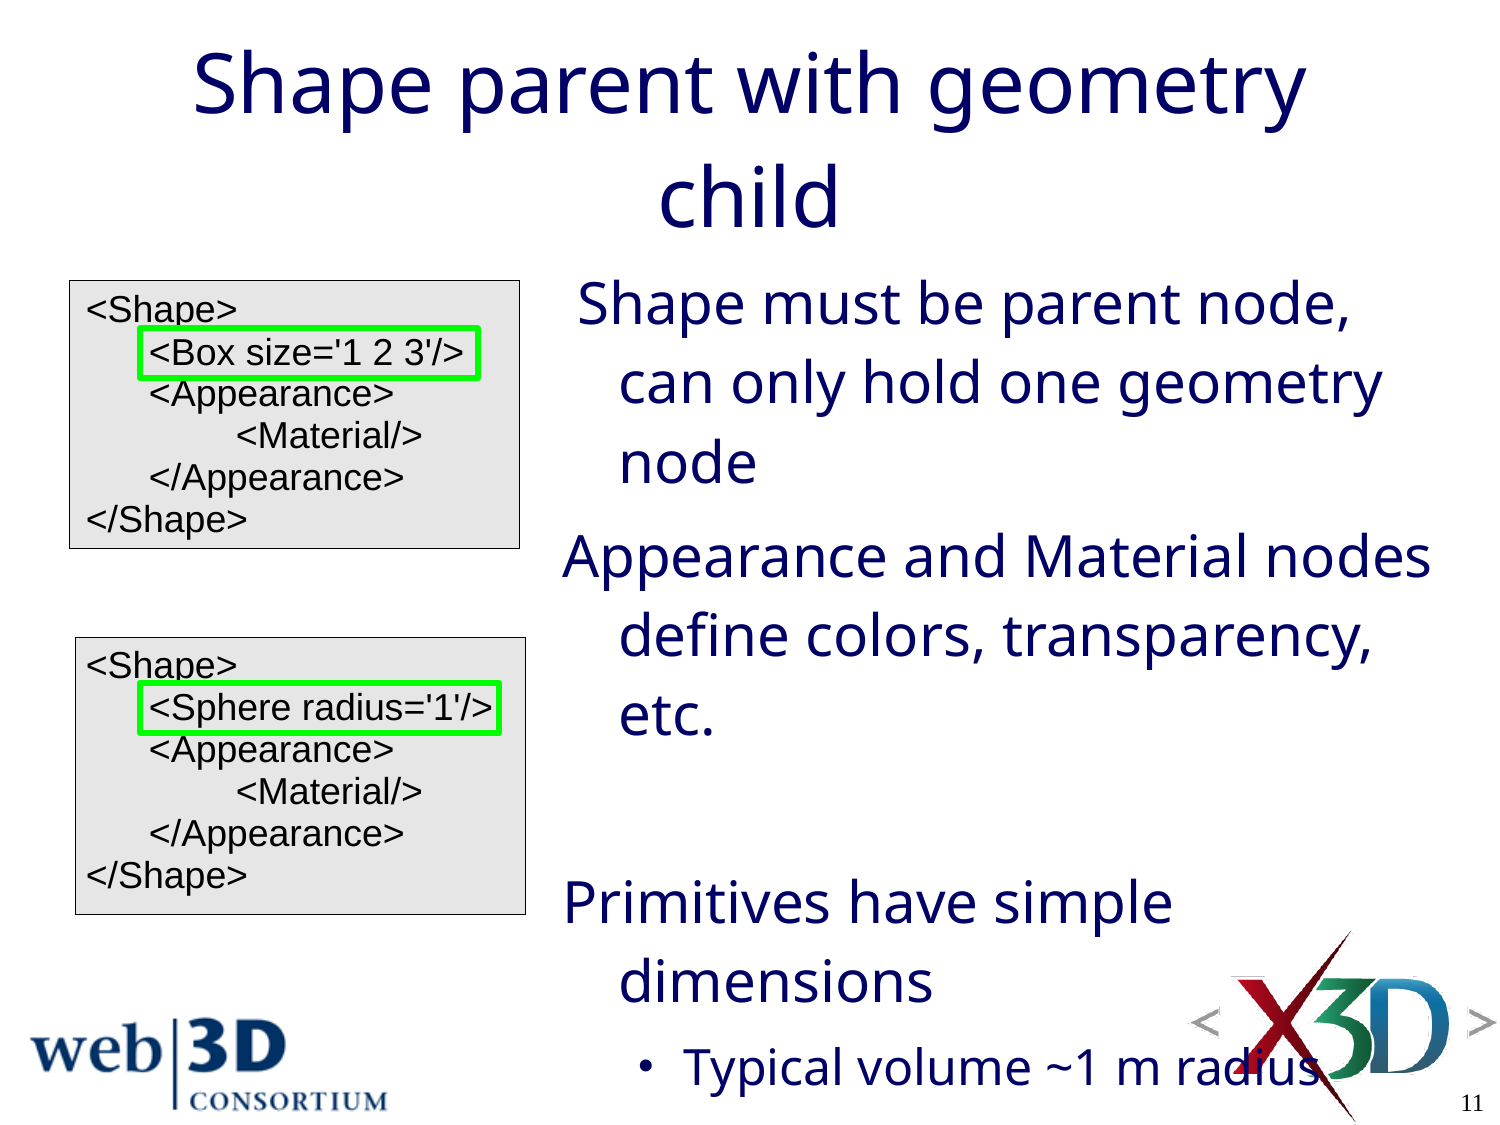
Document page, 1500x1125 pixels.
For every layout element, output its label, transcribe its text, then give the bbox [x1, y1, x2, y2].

picture [1187, 926, 1500, 1125]
picture [12, 1009, 413, 1121]
text_box [69, 280, 520, 549]
list Shape must be parent node, can only hold one geometry node Appearance and Material nodes define colors, transparency, etc. Primitives have simple dimensions Typical volume ~1 m radius All units are in meters Note parent-child relationships [562, 262, 1463, 1006]
title Shape parent with geometry child [112, 44, 1388, 232]
text_box <Shape> <Box size='1 2 3'/> <Appearance> <Material/> </Appearance> </Shape> [71, 281, 526, 549]
text_box <Shape> <Sphere radius='1'/> <Appearance> <Material/> </Appearance> </Shape> [71, 636, 526, 904]
text_box [75, 904, 526, 915]
